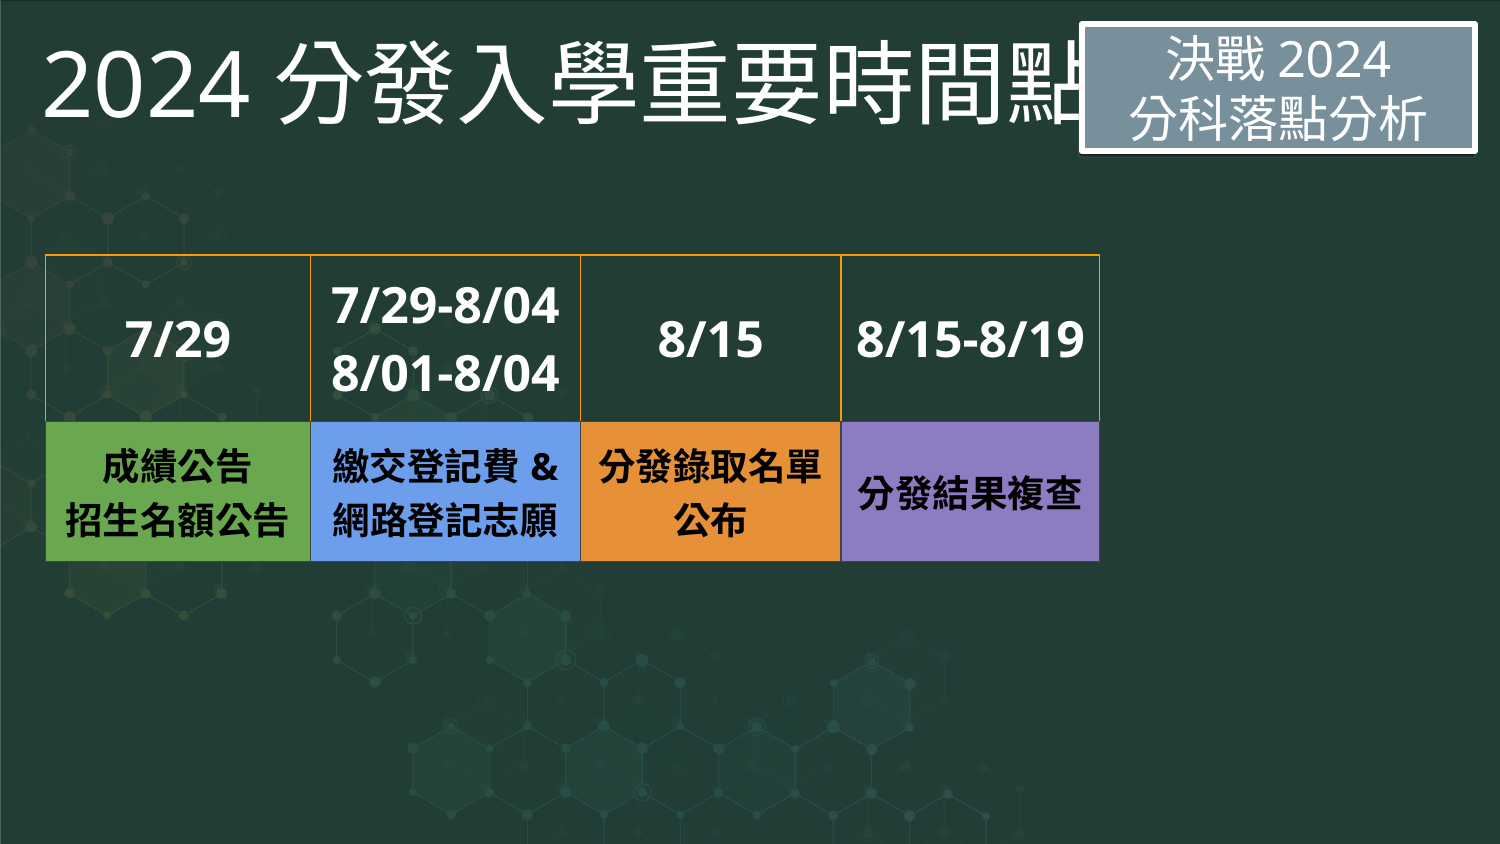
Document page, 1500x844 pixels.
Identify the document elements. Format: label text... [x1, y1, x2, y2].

table_cell 分發結果複查 [842, 422, 1099, 561]
table_header 7/29-8/04 8/01-8/04 [311, 256, 580, 421]
text_box 決戰2024 分科落點分析 [1081, 24, 1475, 151]
title 2024分發入學重要時間點 [26, 10, 1424, 153]
table_header 7/29 [46, 256, 310, 421]
table_cell 分發錄取名單 公布 [581, 422, 840, 561]
table_header 8/15 [581, 256, 840, 421]
table_cell 成績公告 招生名額公告 [46, 422, 310, 561]
table_cell 繳交登記費& 網路登記志願 [311, 422, 580, 561]
table_header 8/15-8/19 [842, 256, 1099, 421]
picture [0, 0, 1500, 844]
